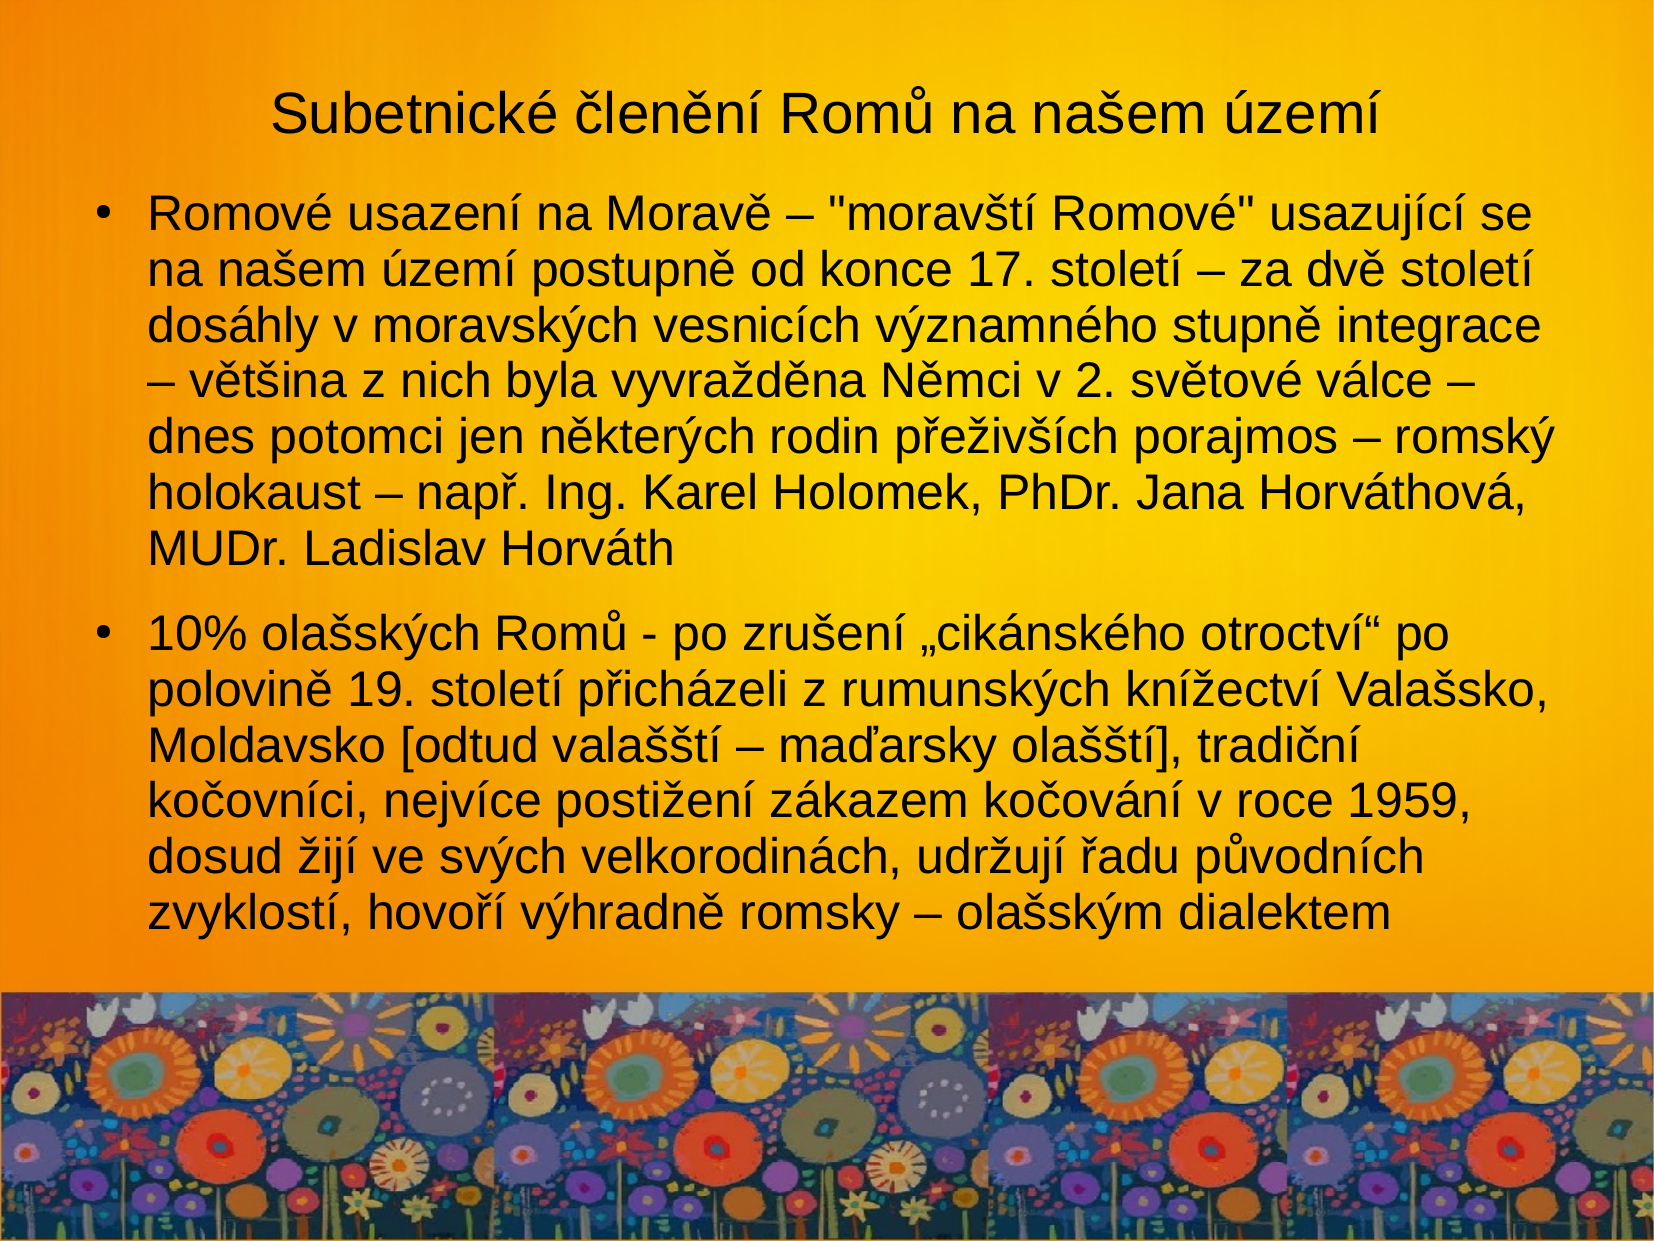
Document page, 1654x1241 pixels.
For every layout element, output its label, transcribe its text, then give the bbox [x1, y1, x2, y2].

picture [0, 0, 1654, 1241]
list Romové usazení na Moravě – "moravští Romové" usazující se na našem území postupně od konce 17. století – za dvě století dosáhly v moravských vesnicích významného stupně integrace – většina z nich byla vyvražděna Němci v 2. světové válce – dnes potomci jen některých rodin přeživších porajmos – romský holokaust – např. Ing. Karel Holomek, PhDr. Jana Horváthová, MUDr. Ladislav Horváth 10% olašských Romů - po zrušení „cikánského otroctví“ po polovině 19. století přicházeli z rumunských knížectví Valašsko, Moldavsko [odtud valašští – maďarsky olašští], tradiční kočovníci, nejvíce postižení zákazem kočování v roce 1959, dosud žijí ve svých velkorodinách, udržují řadu původních zvyklostí, hovoří výhradně romsky – olašským dialektem [76, 185, 1565, 1004]
title Subetnické členění Romů na našem území [82, 49, 1571, 178]
